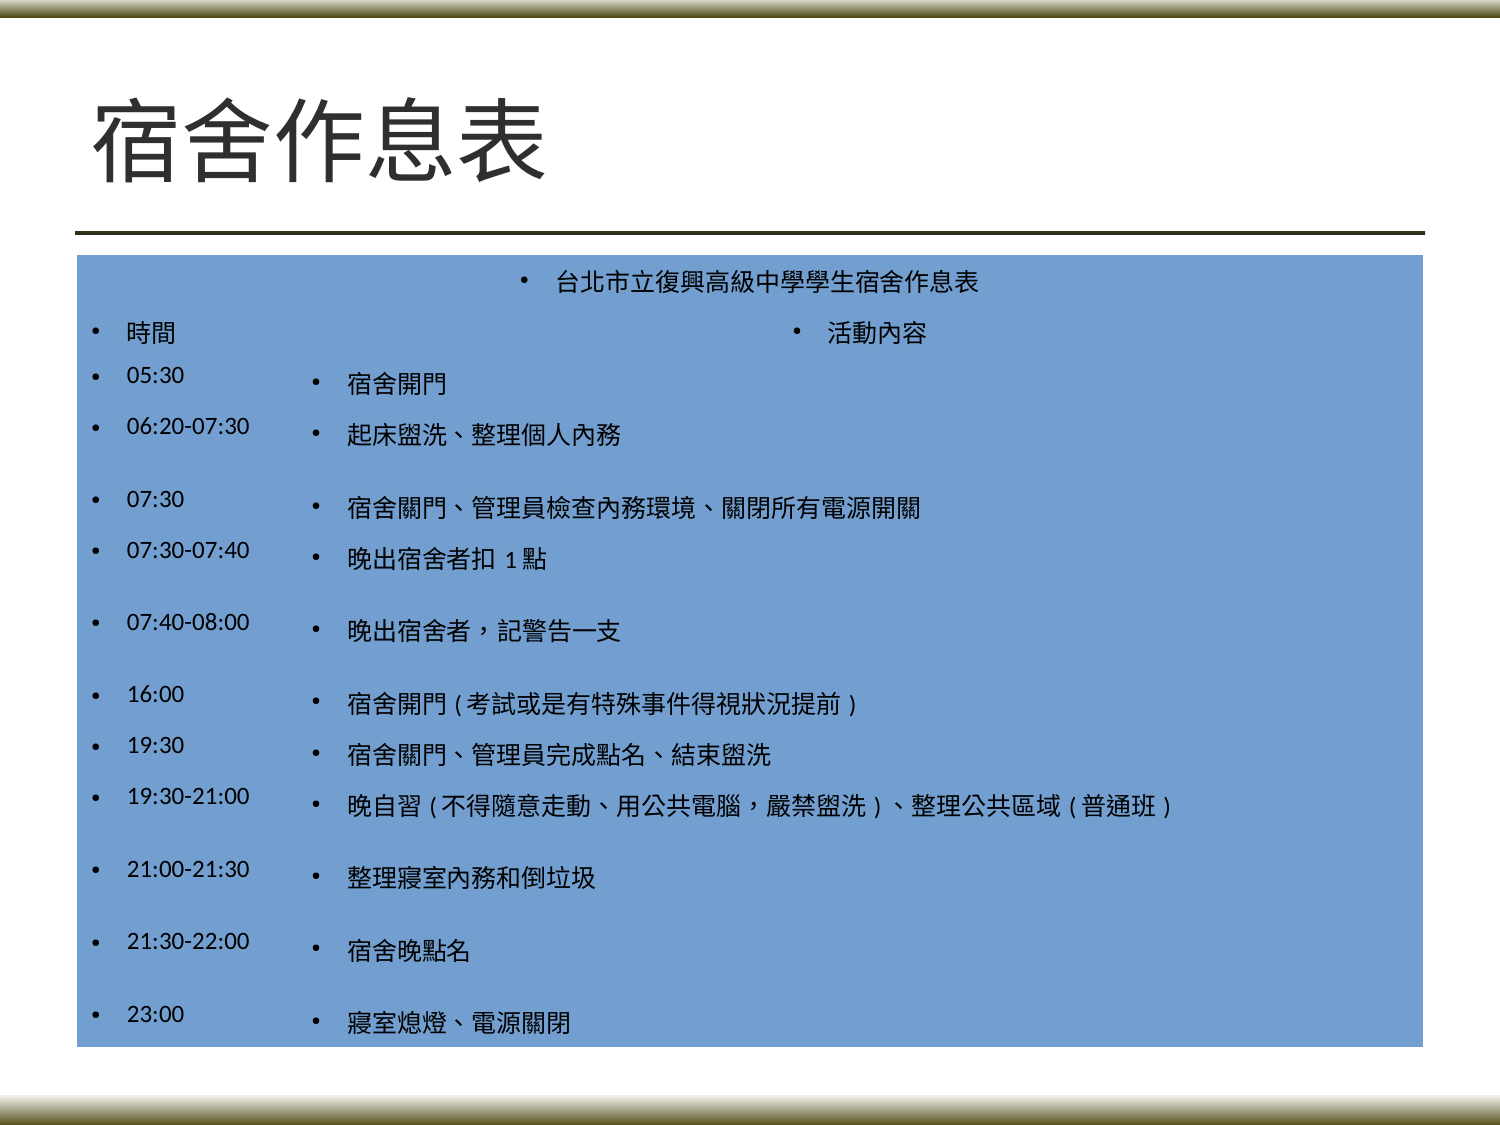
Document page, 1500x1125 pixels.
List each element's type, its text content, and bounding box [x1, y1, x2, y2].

table_header 台北市立復興高級中學學生宿舍作息表 [77, 255, 1423, 306]
table_cell 整理寢室內務和倒垃圾 [297, 851, 1423, 924]
table_cell 21:00-21:30 [77, 851, 297, 924]
table_cell 07:30-07:40 [77, 532, 297, 604]
table_cell 07:30 [77, 481, 297, 532]
table_cell 宿舍開門(考試或是有特殊事件得視狀況提前) [297, 677, 1423, 728]
table_cell 宿舍關門、管理員完成點名、結束盥洗 [297, 728, 1423, 779]
table_cell 19:30 [77, 728, 297, 779]
table_cell 06:20-07:30 [77, 409, 297, 481]
table_cell 晚出宿舍者扣1點 [297, 532, 1423, 604]
table_cell 寢室熄燈、電源關閉 [297, 996, 1423, 1047]
table_cell 晚出宿舍者，記警告一支 [297, 604, 1423, 677]
table_cell 宿舍關門、管理員檢查內務環境、關閉所有電源開關 [297, 481, 1423, 532]
table_cell 起床盥洗、整理個人內務 [297, 409, 1423, 481]
table_cell 時間 [77, 306, 297, 358]
table_cell 晚自習(不得隨意走動、用公共電腦，嚴禁盥洗)、整理公共區域(普通班) [297, 779, 1423, 851]
table_cell 19:30-21:00 [77, 779, 297, 851]
table_cell 宿舍晚點名 [297, 924, 1423, 996]
table_cell 16:00 [77, 677, 297, 728]
title 宿舍作息表 [75, 45, 1426, 233]
table_cell 07:40-08:00 [77, 604, 297, 677]
table_cell 05:30 [77, 358, 297, 409]
table_cell 宿舍開門 [297, 358, 1423, 409]
table_cell 活動內容 [297, 306, 1423, 358]
table_cell 23:00 [77, 996, 297, 1047]
table_cell 21:30-22:00 [77, 924, 297, 996]
